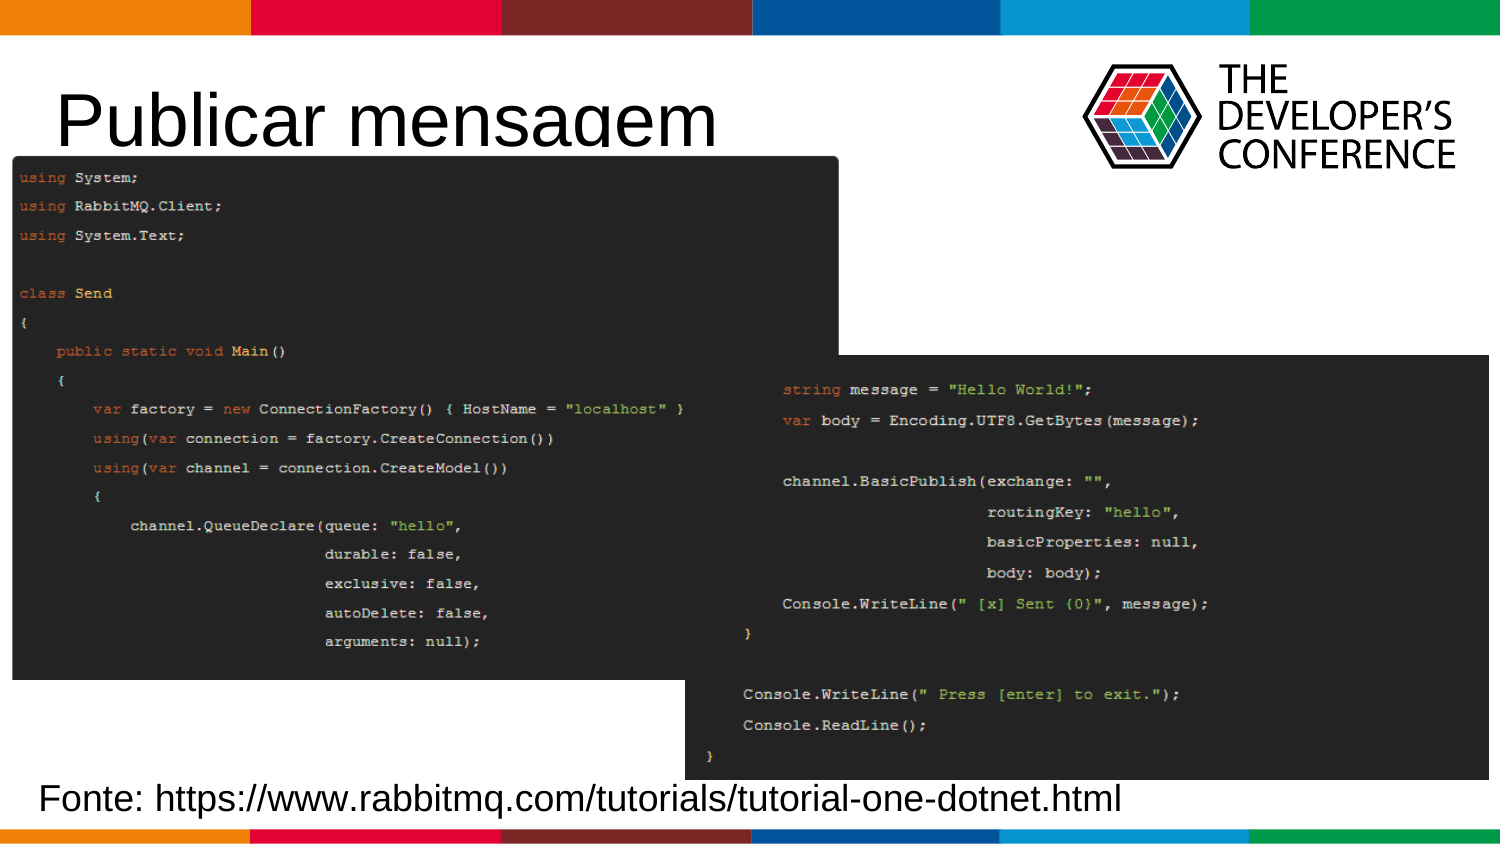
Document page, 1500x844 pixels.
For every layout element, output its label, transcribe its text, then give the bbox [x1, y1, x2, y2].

picture [0, 147, 1489, 780]
text_box Fonte: https://www.rabbitmq.com/tutorials/tutorial-one-dotnet.html [23, 766, 1138, 827]
title Publicar mensagem [41, 59, 975, 174]
